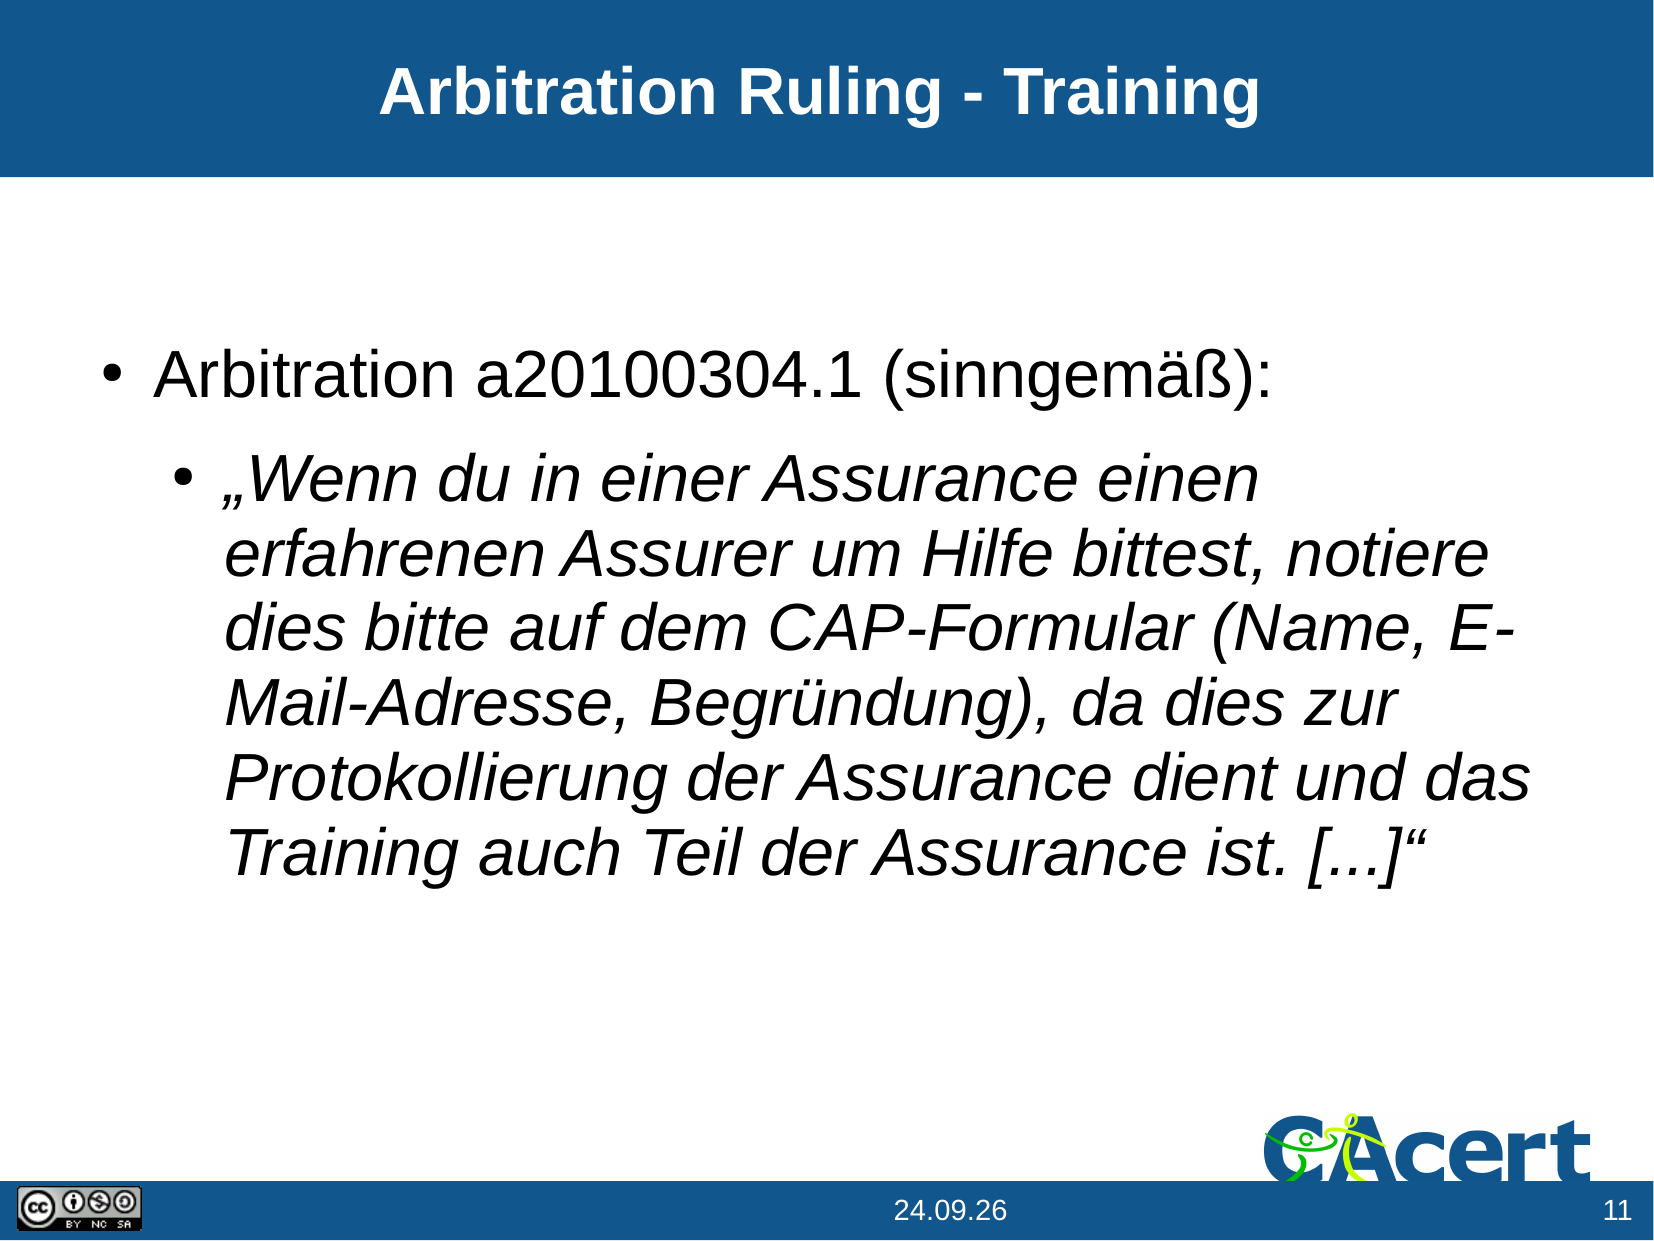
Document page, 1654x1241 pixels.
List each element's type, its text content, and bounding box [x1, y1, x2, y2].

picture [1263, 1112, 1591, 1181]
list Arbitration a20100304.1 (sinngemäß): „Wenn du in einer Assurance einen erfahrenen Assurer um Hilfe bittest, notiere dies bitte auf dem CAP-Formular (Name, E-Mail-Adresse, Begründung), da dies zur Protokollierung der Assurance dient und das Training auch Teil der Assurance ist. [...]“ [82, 336, 1571, 916]
title Arbitration Ruling - Training [76, 17, 1565, 166]
picture [17, 1186, 142, 1231]
